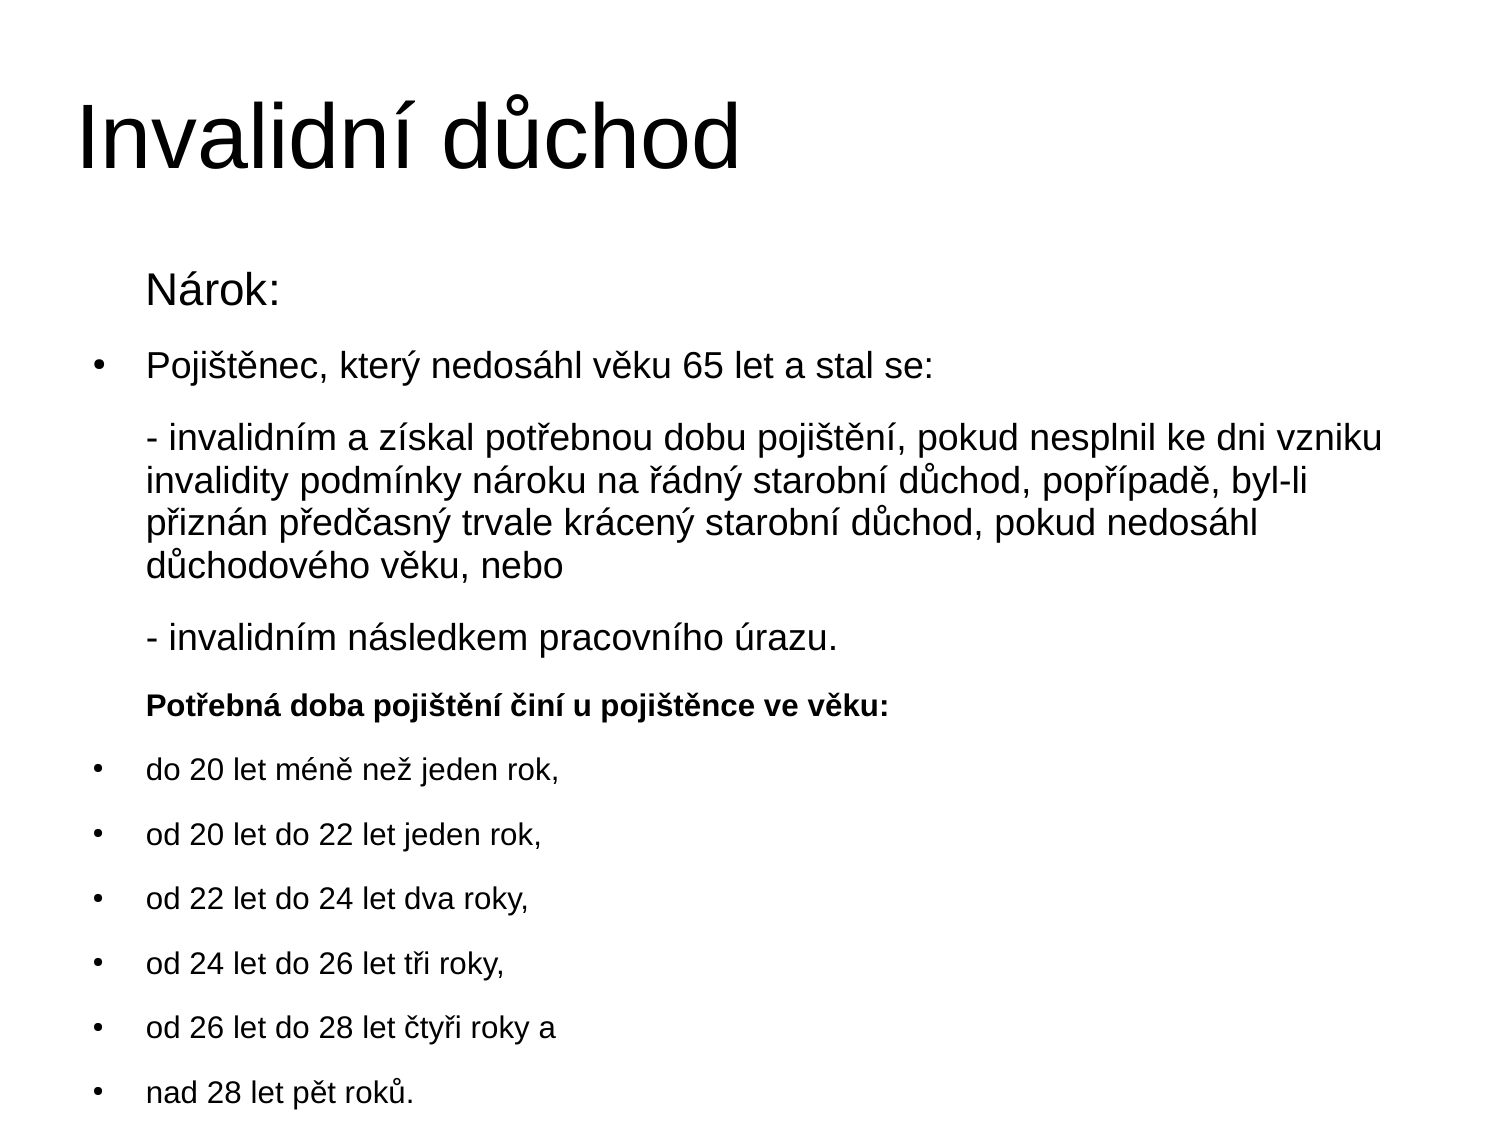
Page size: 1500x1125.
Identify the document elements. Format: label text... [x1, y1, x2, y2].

title Invalidní důchod [75, 44, 1425, 233]
list Nárok: Pojištěnec, který nedosáhl věku 65 let a stal se: - invalidním a získal potřebnou dobu pojištění, pokud nesplnil ke dni vzniku invalidity podmínky nároku na řádný starobní důchod, popřípadě, byl-li přiznán předčasný trvale krácený starobní důchod, pokud nedosáhl důchodového věku, nebo - invalidním následkem pracovního úrazu. Potřebná doba pojištění činí u pojištěnce ve věku: do 20 let méně než jeden rok, od 20 let do 22 let jeden rok, od 22 let do 24 let dva roky, od 24 let do 26 let tři roky, od 26 let do 28 let čtyři roky a nad 28 let pět roků. [75, 263, 1425, 1111]
